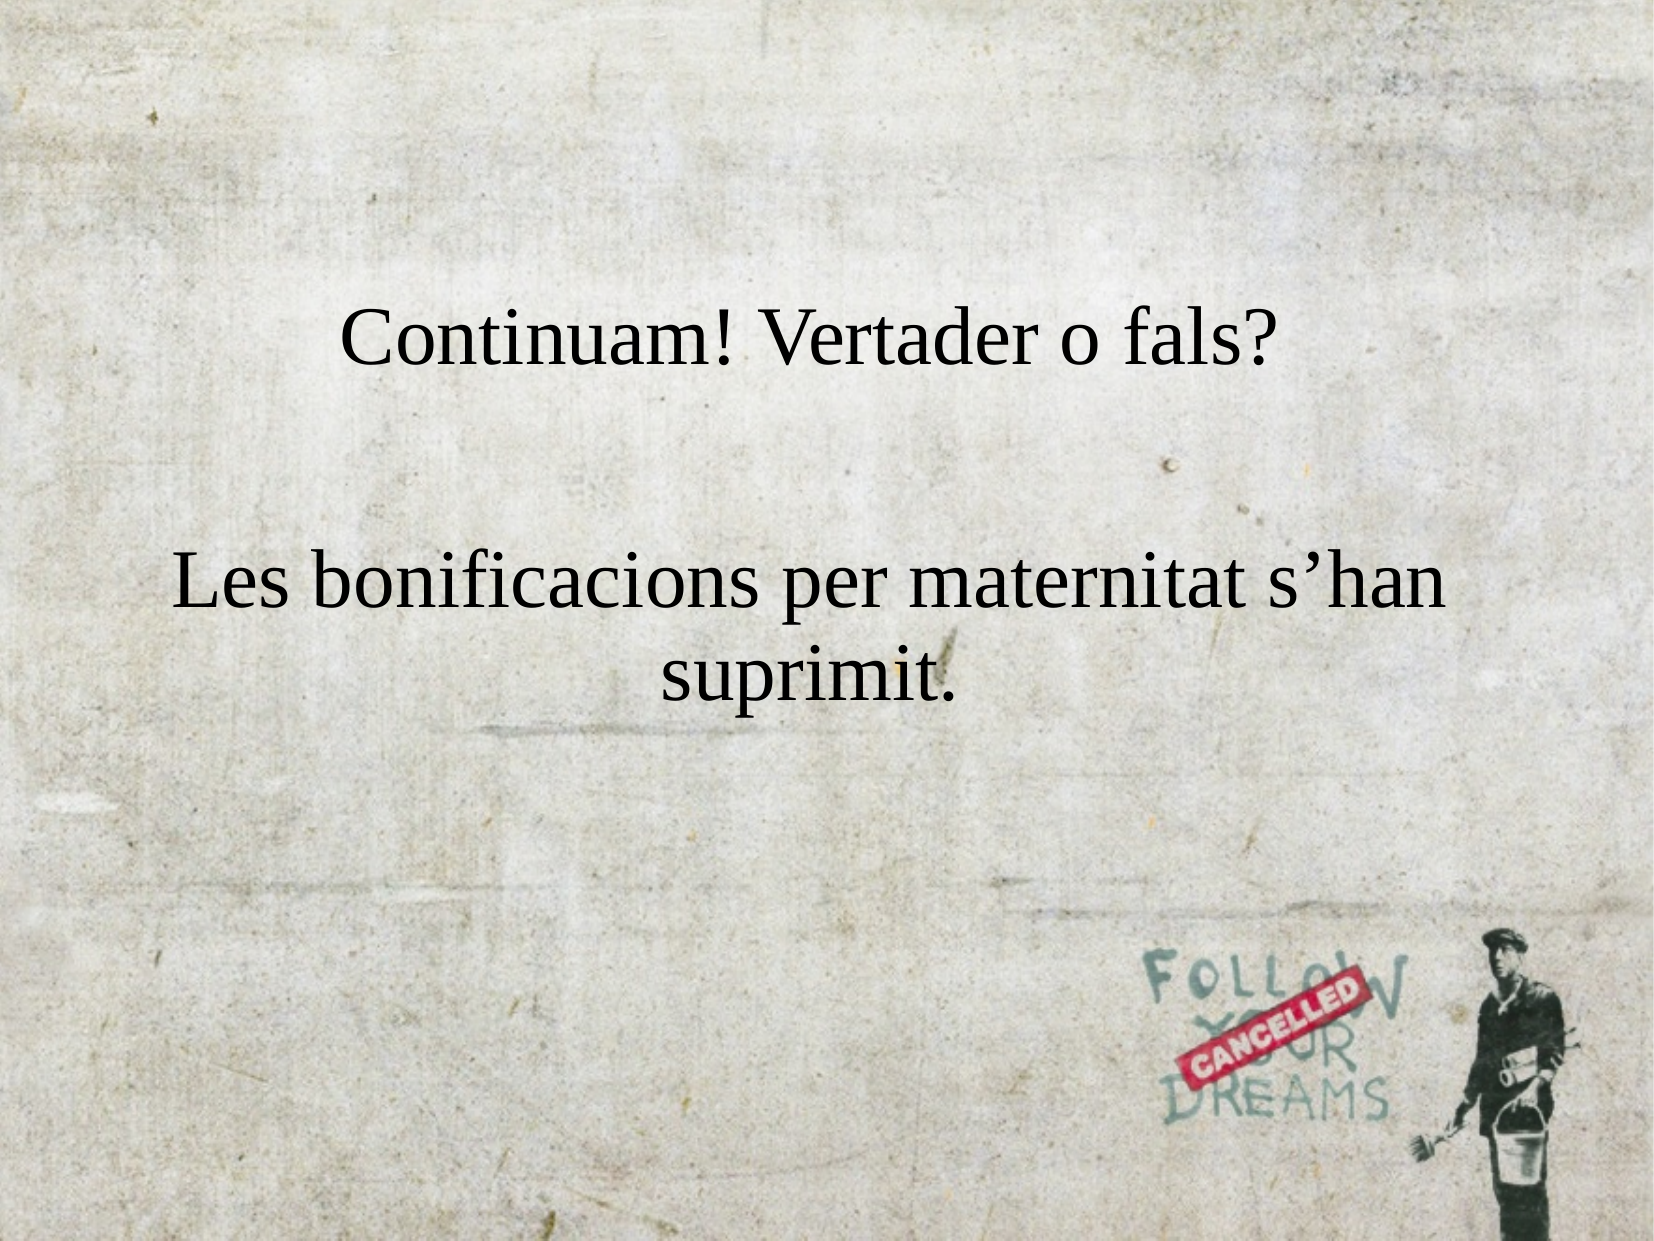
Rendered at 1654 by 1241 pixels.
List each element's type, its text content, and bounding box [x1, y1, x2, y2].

picture [0, 0, 1654, 1241]
list Continuam! Vertader o fals? Les bonificacions per maternitat s’han suprimit. [82, 290, 1538, 1010]
